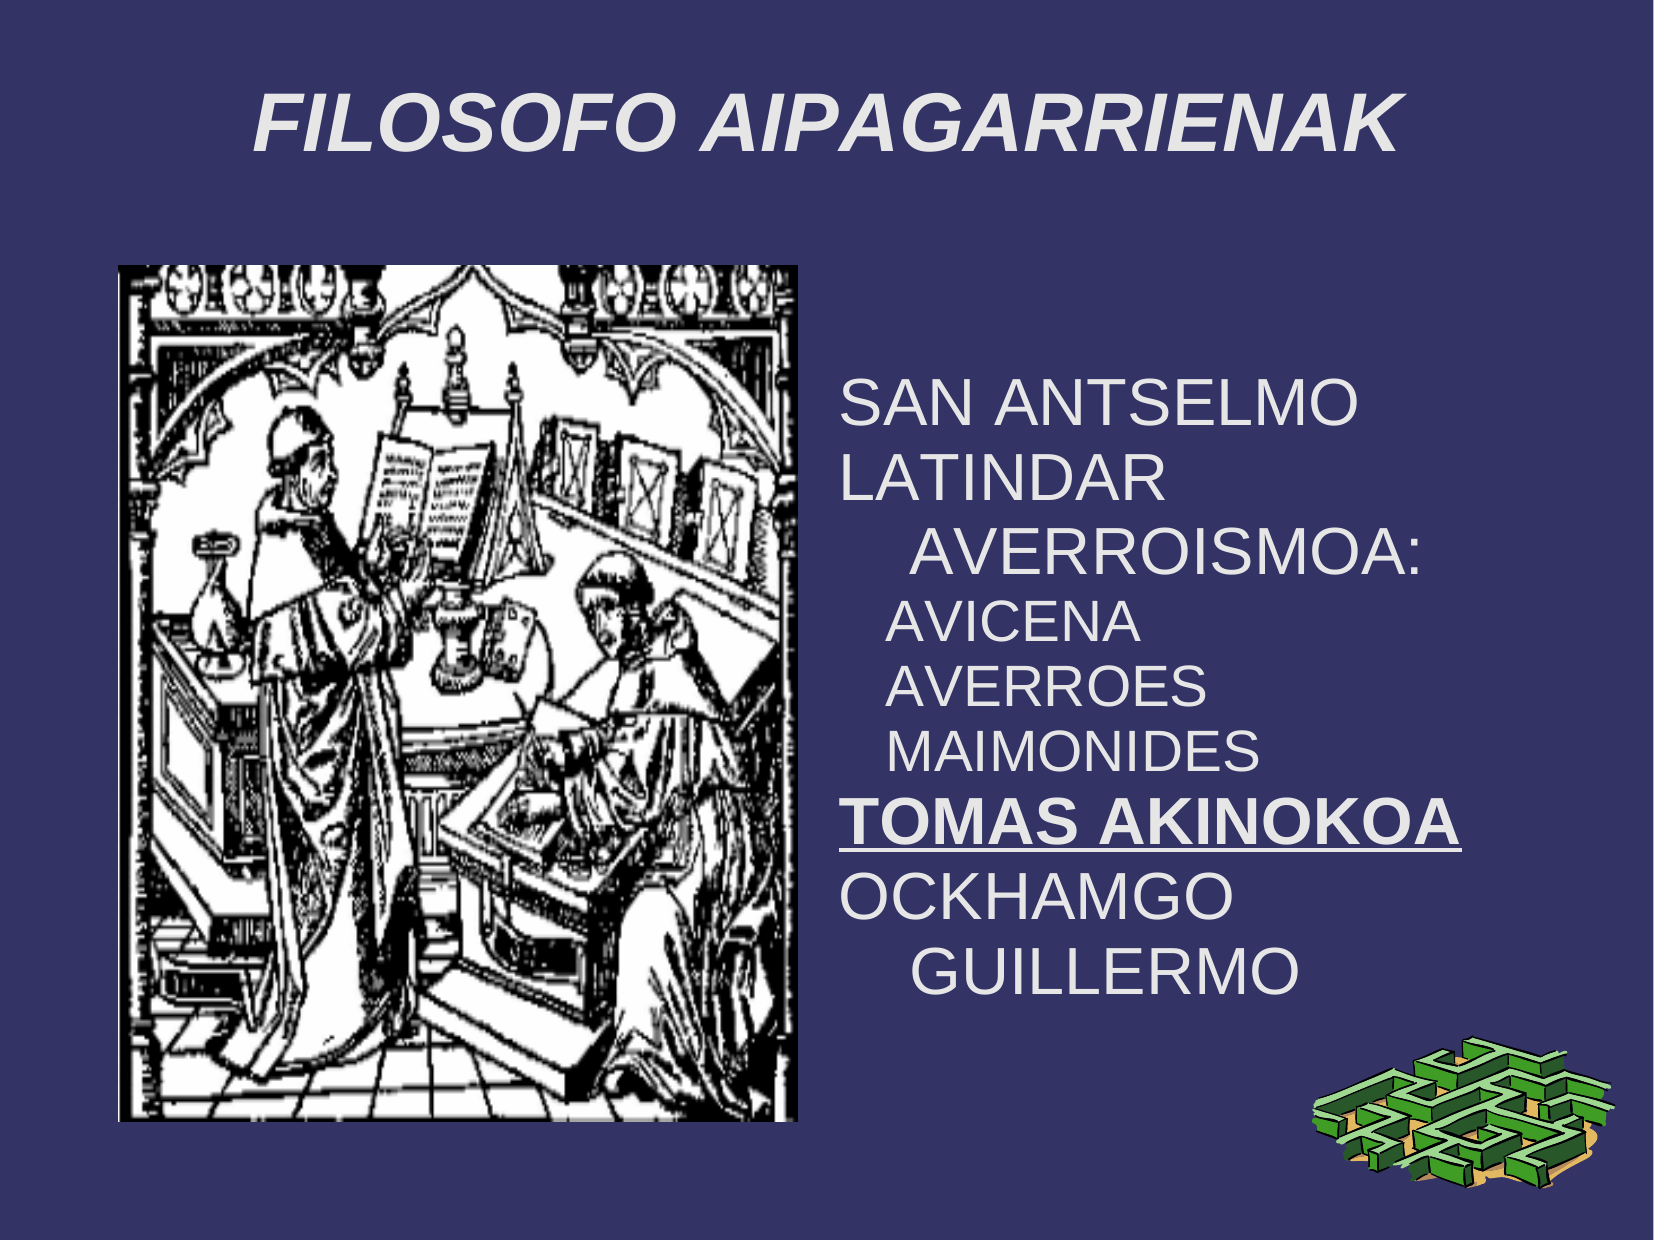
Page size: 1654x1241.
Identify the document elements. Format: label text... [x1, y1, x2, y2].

picture [118, 265, 798, 1123]
title FILOSOFO AIPAGARRIENAK [121, 19, 1534, 227]
list SAN ANTSELMO LATINDAR AVERROISMOA: AVICENA AVERROES MAIMONIDES TOMAS AKINOKOA OCKHAMGO GUILLERMO [826, 364, 1570, 1147]
